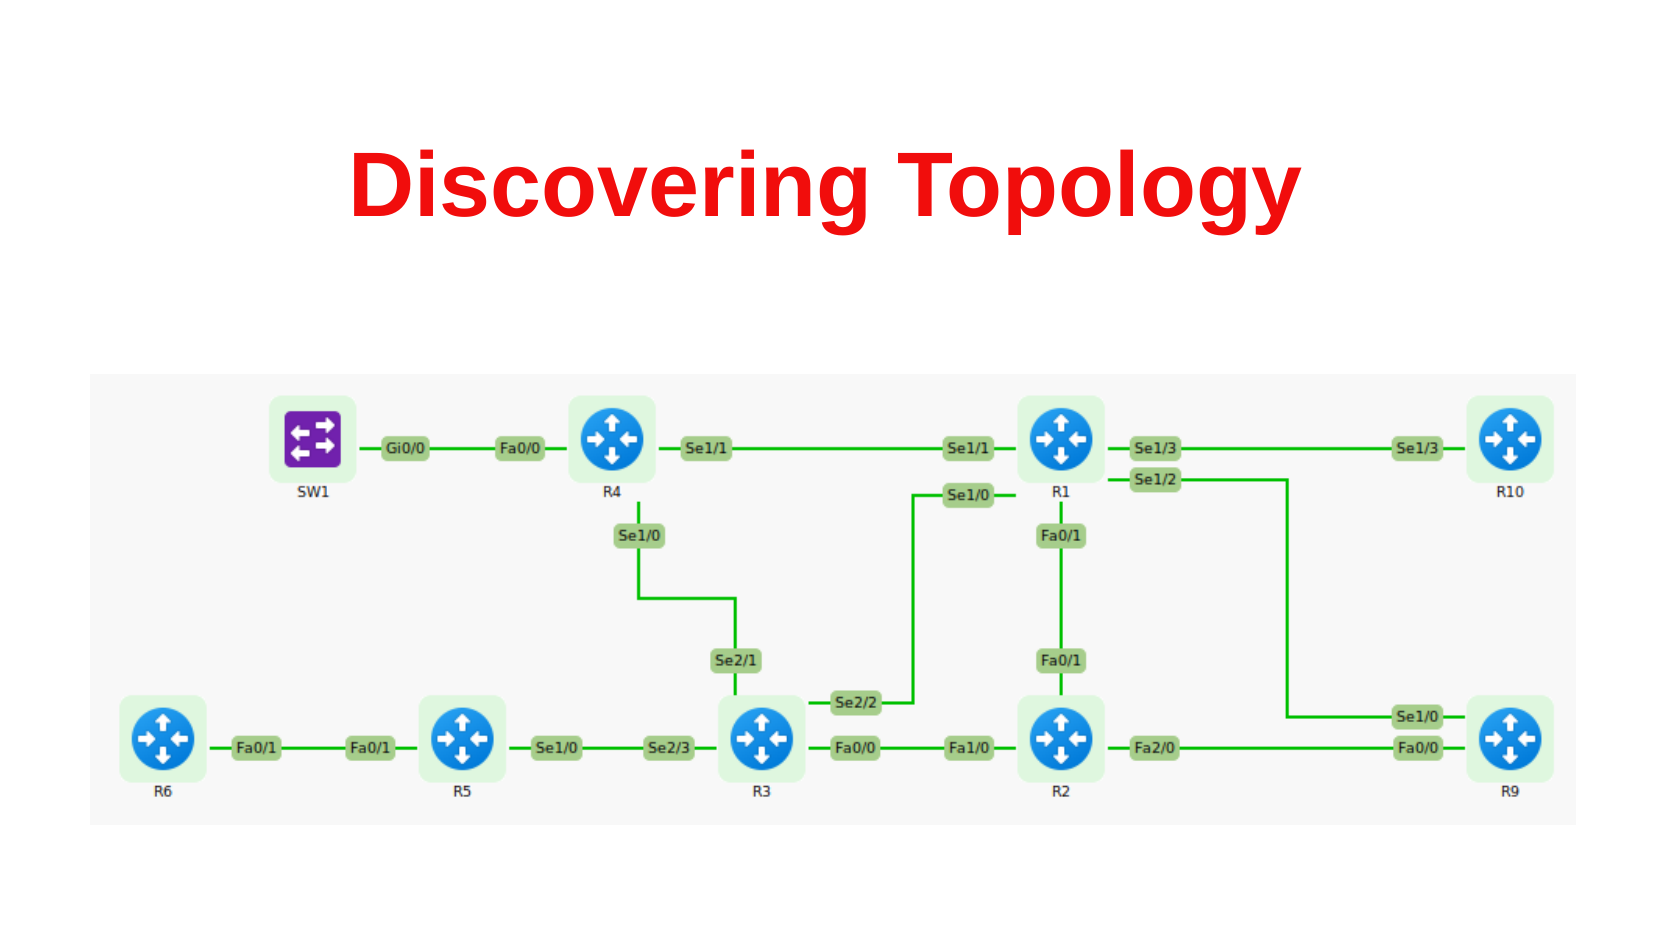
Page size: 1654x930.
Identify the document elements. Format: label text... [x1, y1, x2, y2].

title Discovering Topology [82, 107, 1571, 263]
picture [90, 374, 1576, 826]
